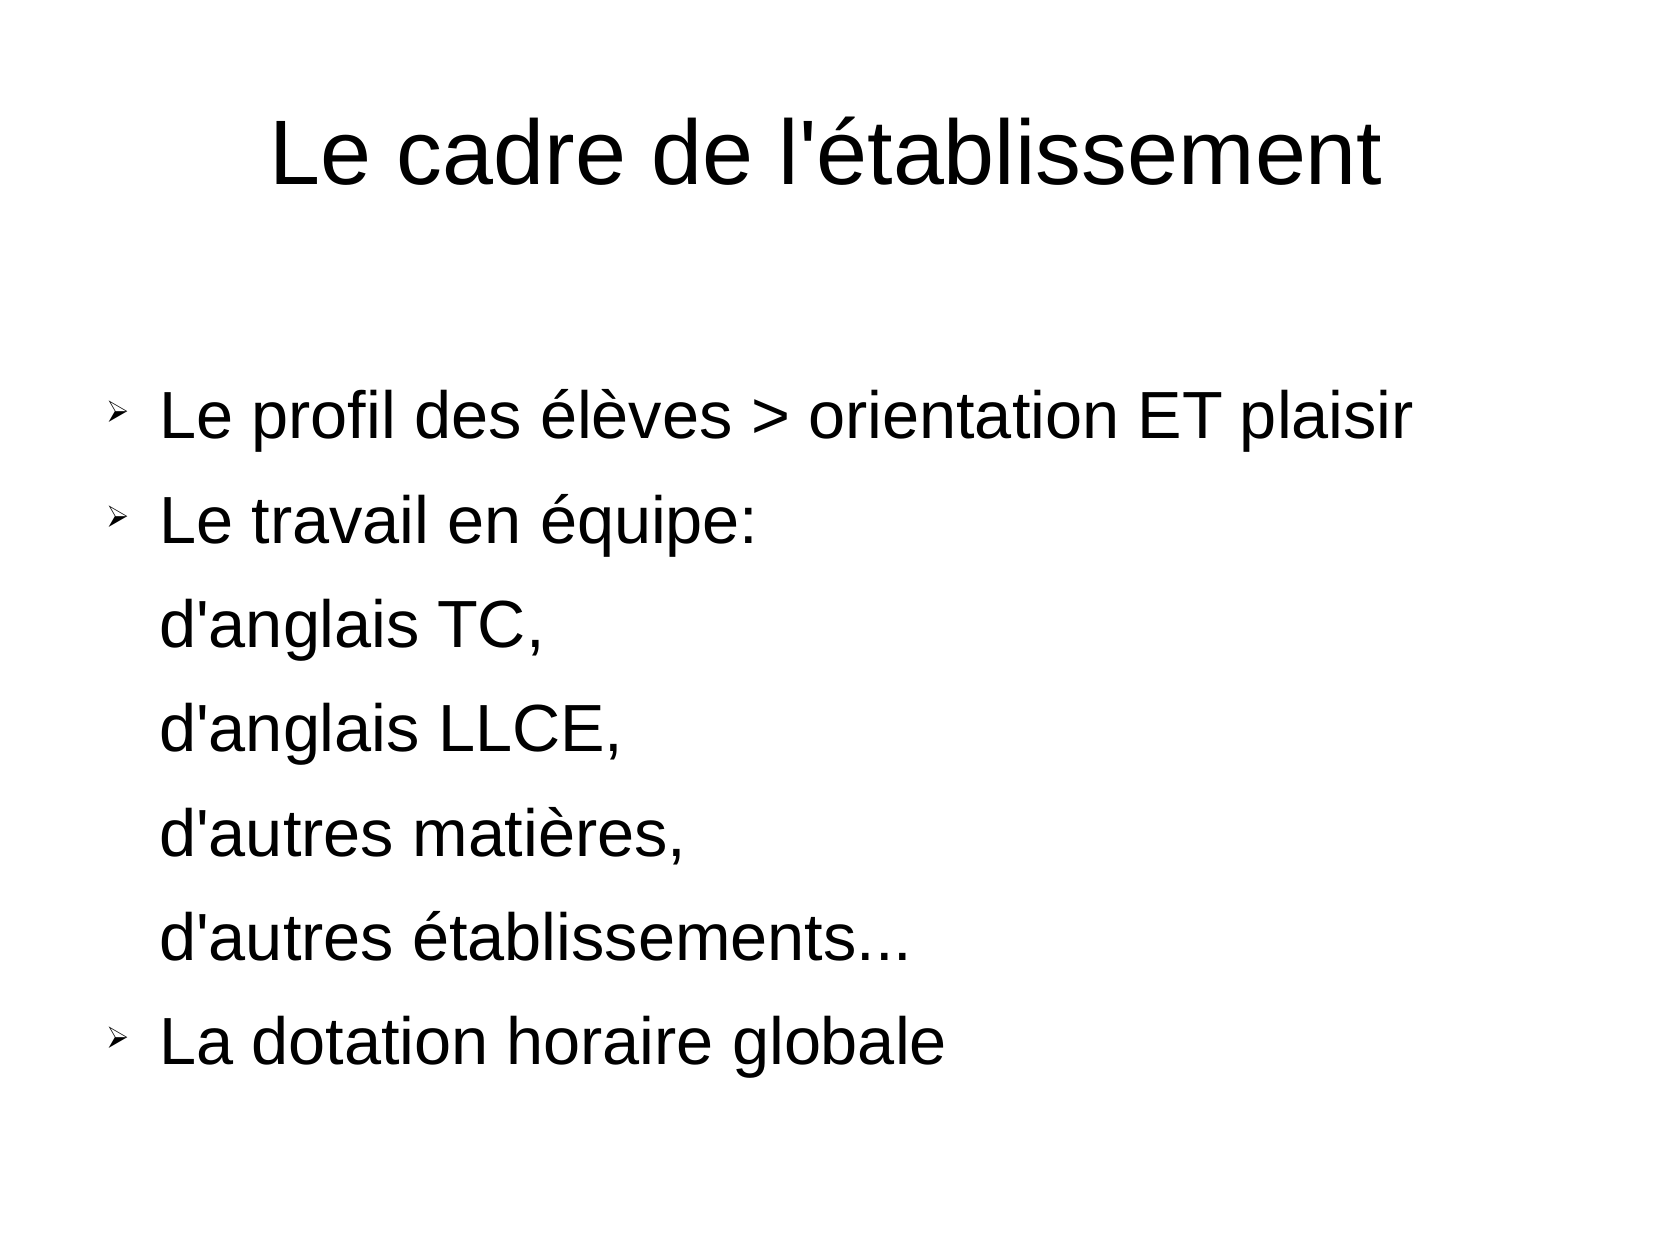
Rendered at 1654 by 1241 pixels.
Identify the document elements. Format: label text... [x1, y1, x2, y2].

title Le cadre de l'établissement [82, 49, 1571, 257]
list Le profil des élèves > orientation ET plaisir Le travail en équipe: d'anglais TC, d'anglais LLCE, d'autres matières, d'autres établissements... La dotation horaire globale [88, 274, 1577, 1184]
